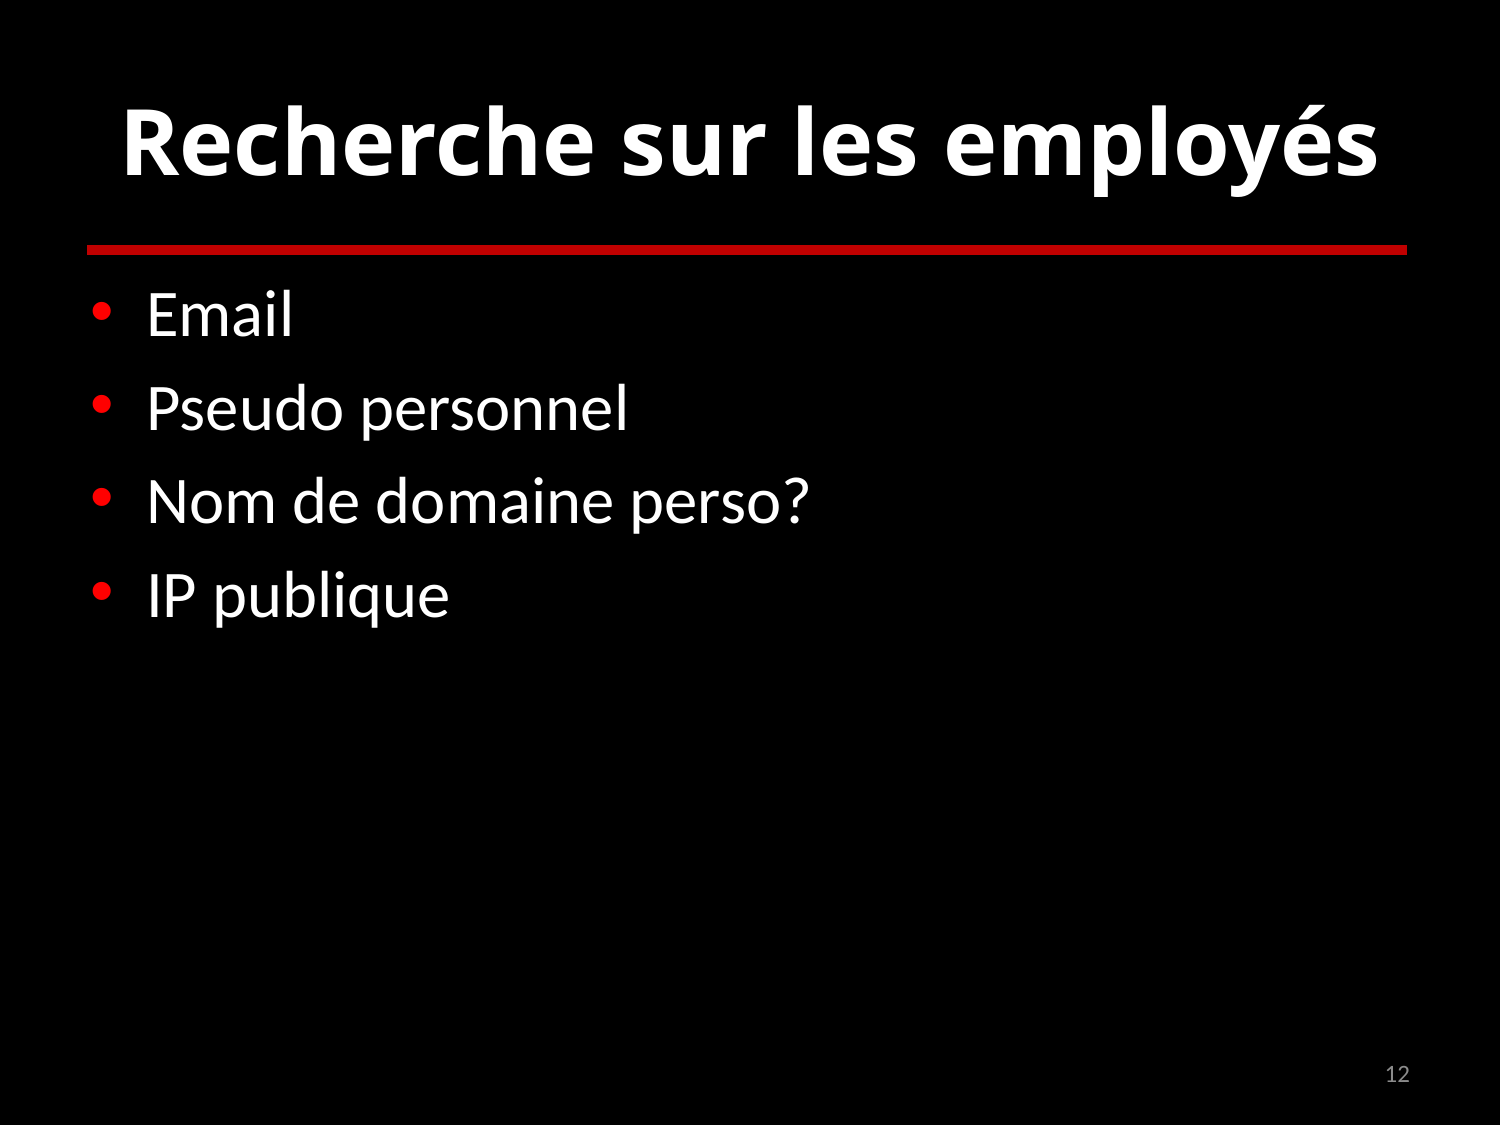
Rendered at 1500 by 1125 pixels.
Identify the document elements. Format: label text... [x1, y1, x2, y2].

slide_number <numéro> [1074, 1042, 1425, 1103]
list Email Pseudo personnel Nom de domaine perso? IP publique [75, 262, 1425, 1005]
title Recherche sur les employés [75, 45, 1425, 233]
